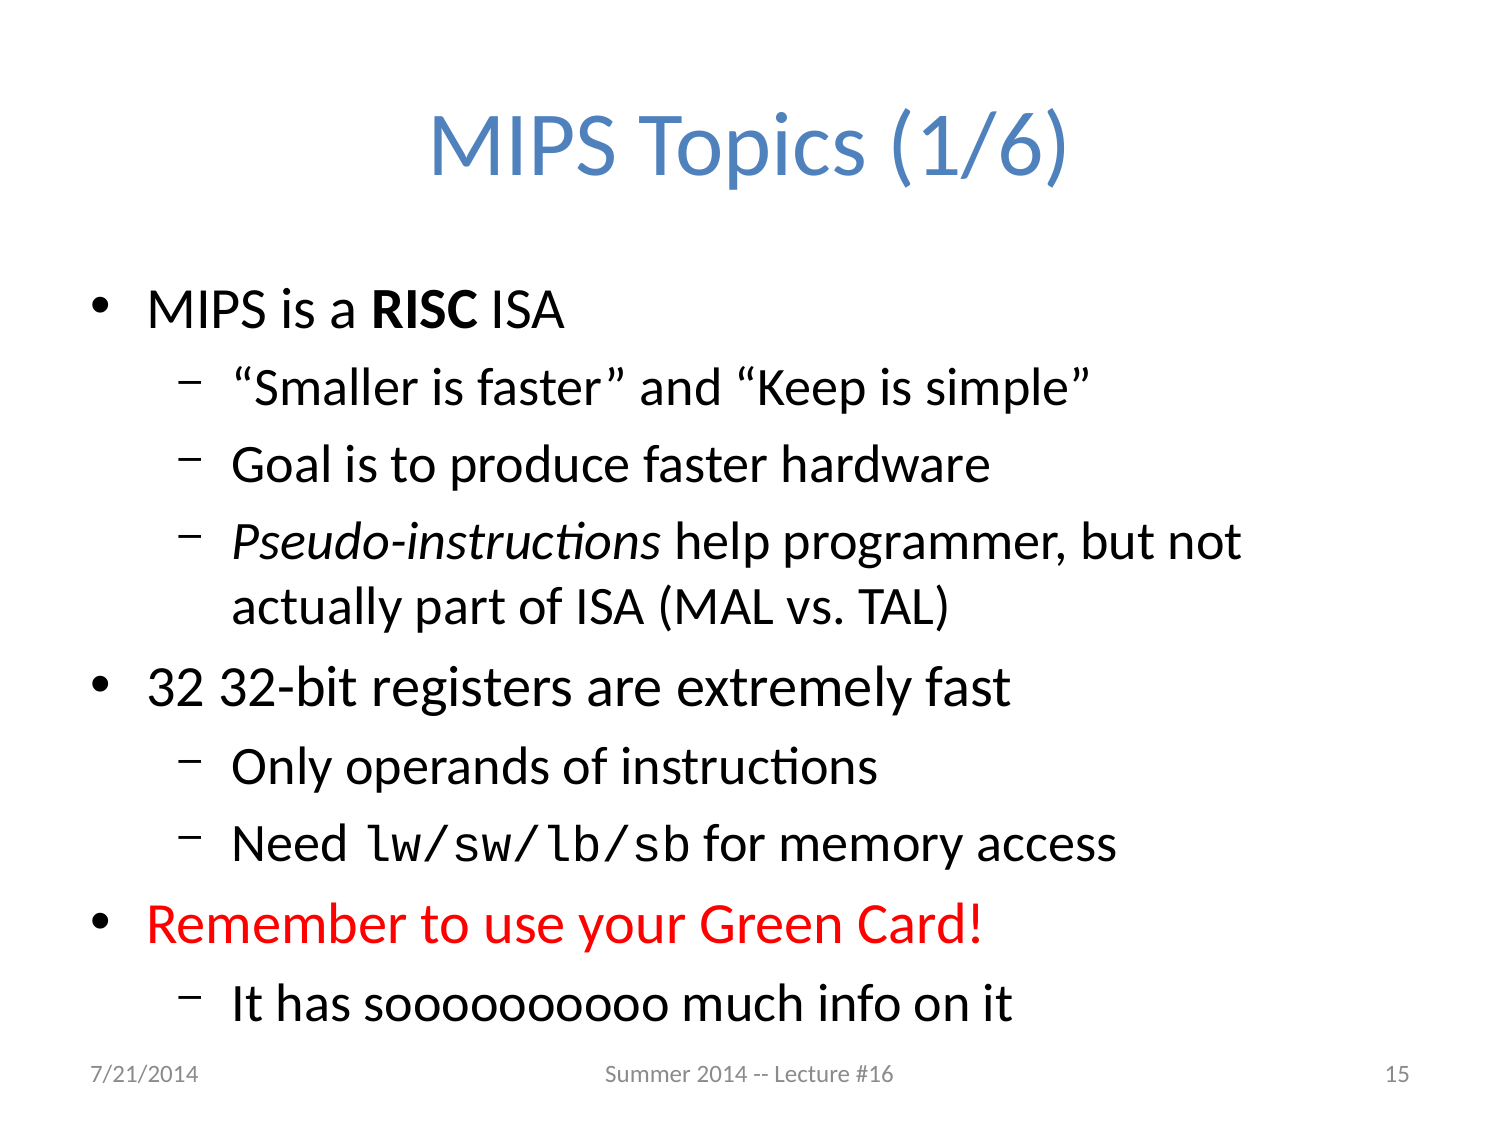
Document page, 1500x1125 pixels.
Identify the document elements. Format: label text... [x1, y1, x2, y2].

list MIPS is a RISC ISA “Smaller is faster” and “Keep is simple” Goal is to produce faster hardware Pseudo-instructions help programmer, but not actually part of ISA (MAL vs. TAL) 32 32-bit registers are extremely fast Only operands of instructions Need lw/sw/lb/sb for memory access Remember to use your Green Card! It has soooooooooo much info on it [75, 262, 1425, 1073]
slide_number <number> [1074, 1042, 1425, 1103]
slide_number 7/21/2014 [75, 1042, 425, 1103]
footer Summer 2014 -- Lecture #16 [512, 1042, 988, 1103]
title MIPS Topics (1/6) [75, 45, 1425, 233]
